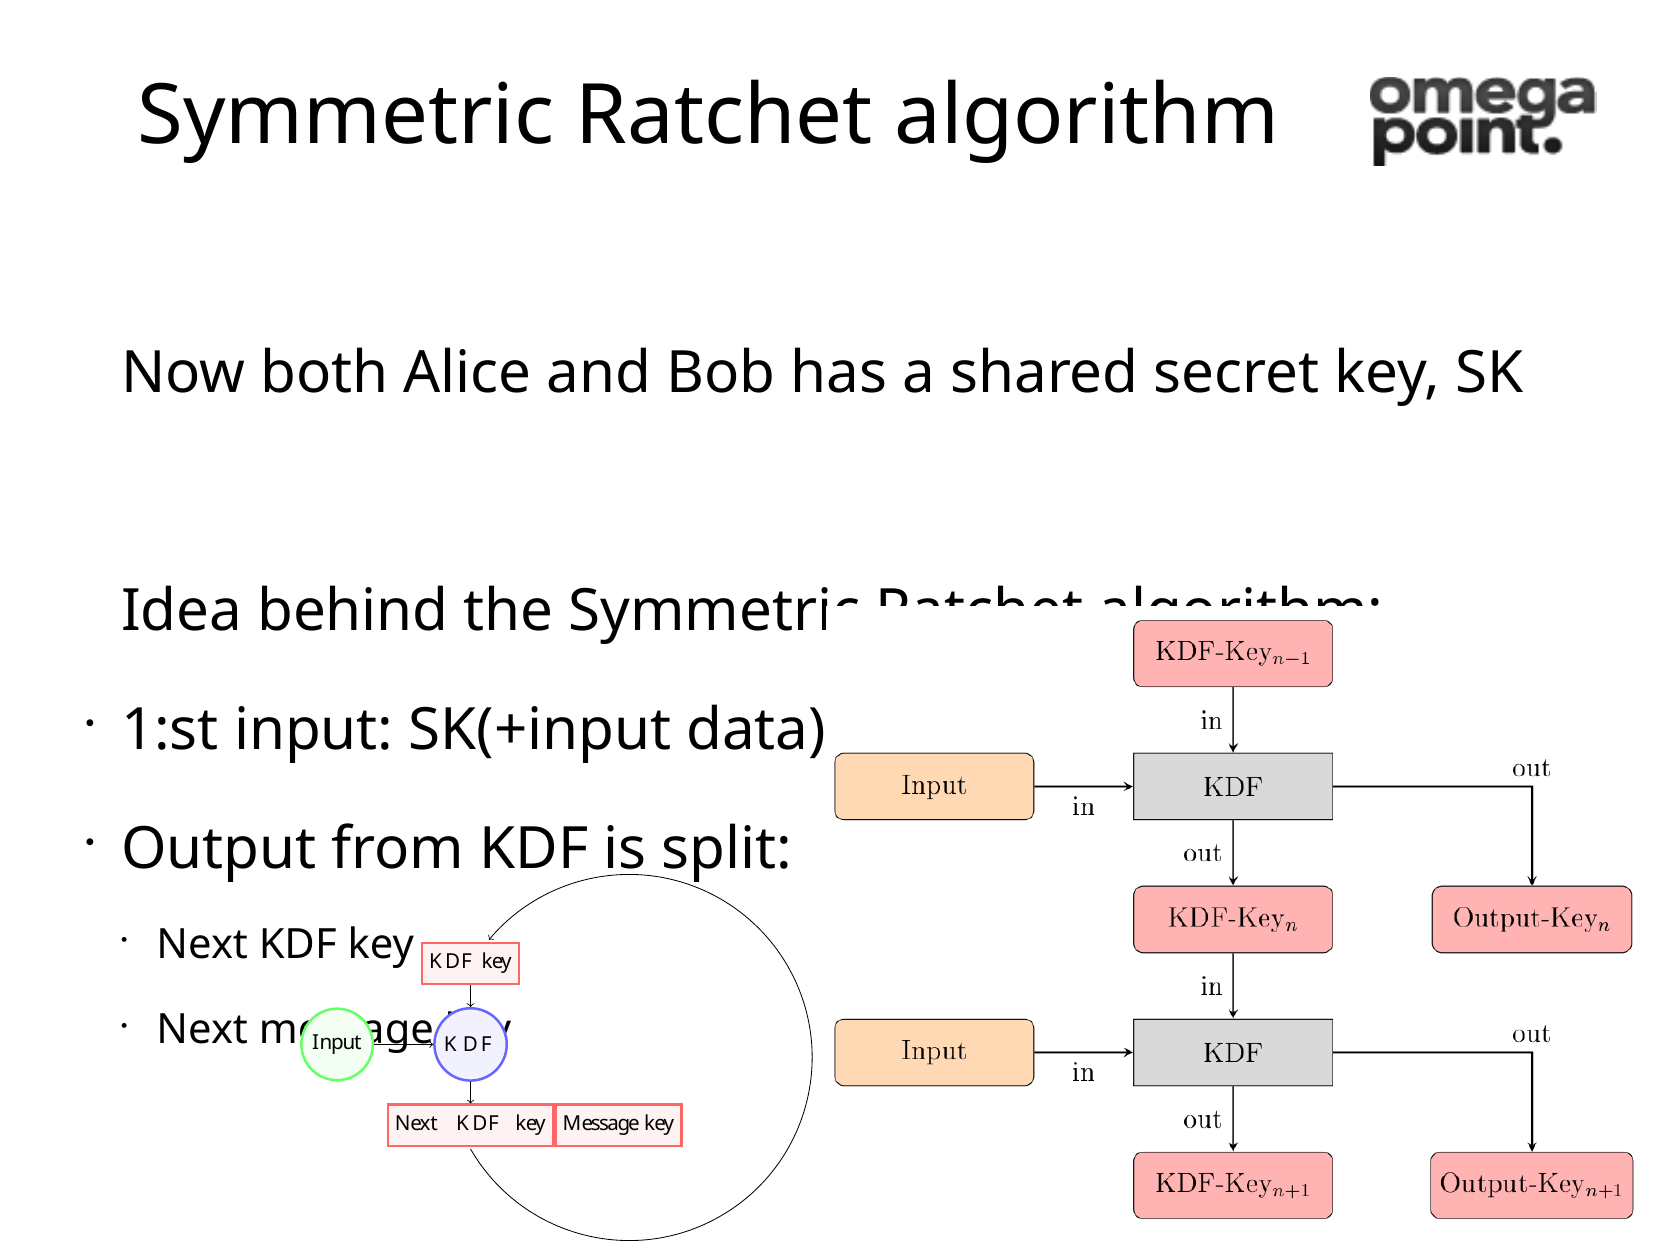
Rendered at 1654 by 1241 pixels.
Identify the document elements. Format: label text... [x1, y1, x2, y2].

text_box Now both Alice and Bob has a shared secret key, SK Idea behind the Symmetric Ratchet algorithm: 1:st input: SK(+input data) Output from KDF is split: Next KDF key Next message key [70, 283, 1654, 1196]
text_box Symmetric Ratchet algorithm [0, 0, 1453, 269]
picture [300, 606, 1642, 1241]
picture [1370, 77, 1597, 166]
